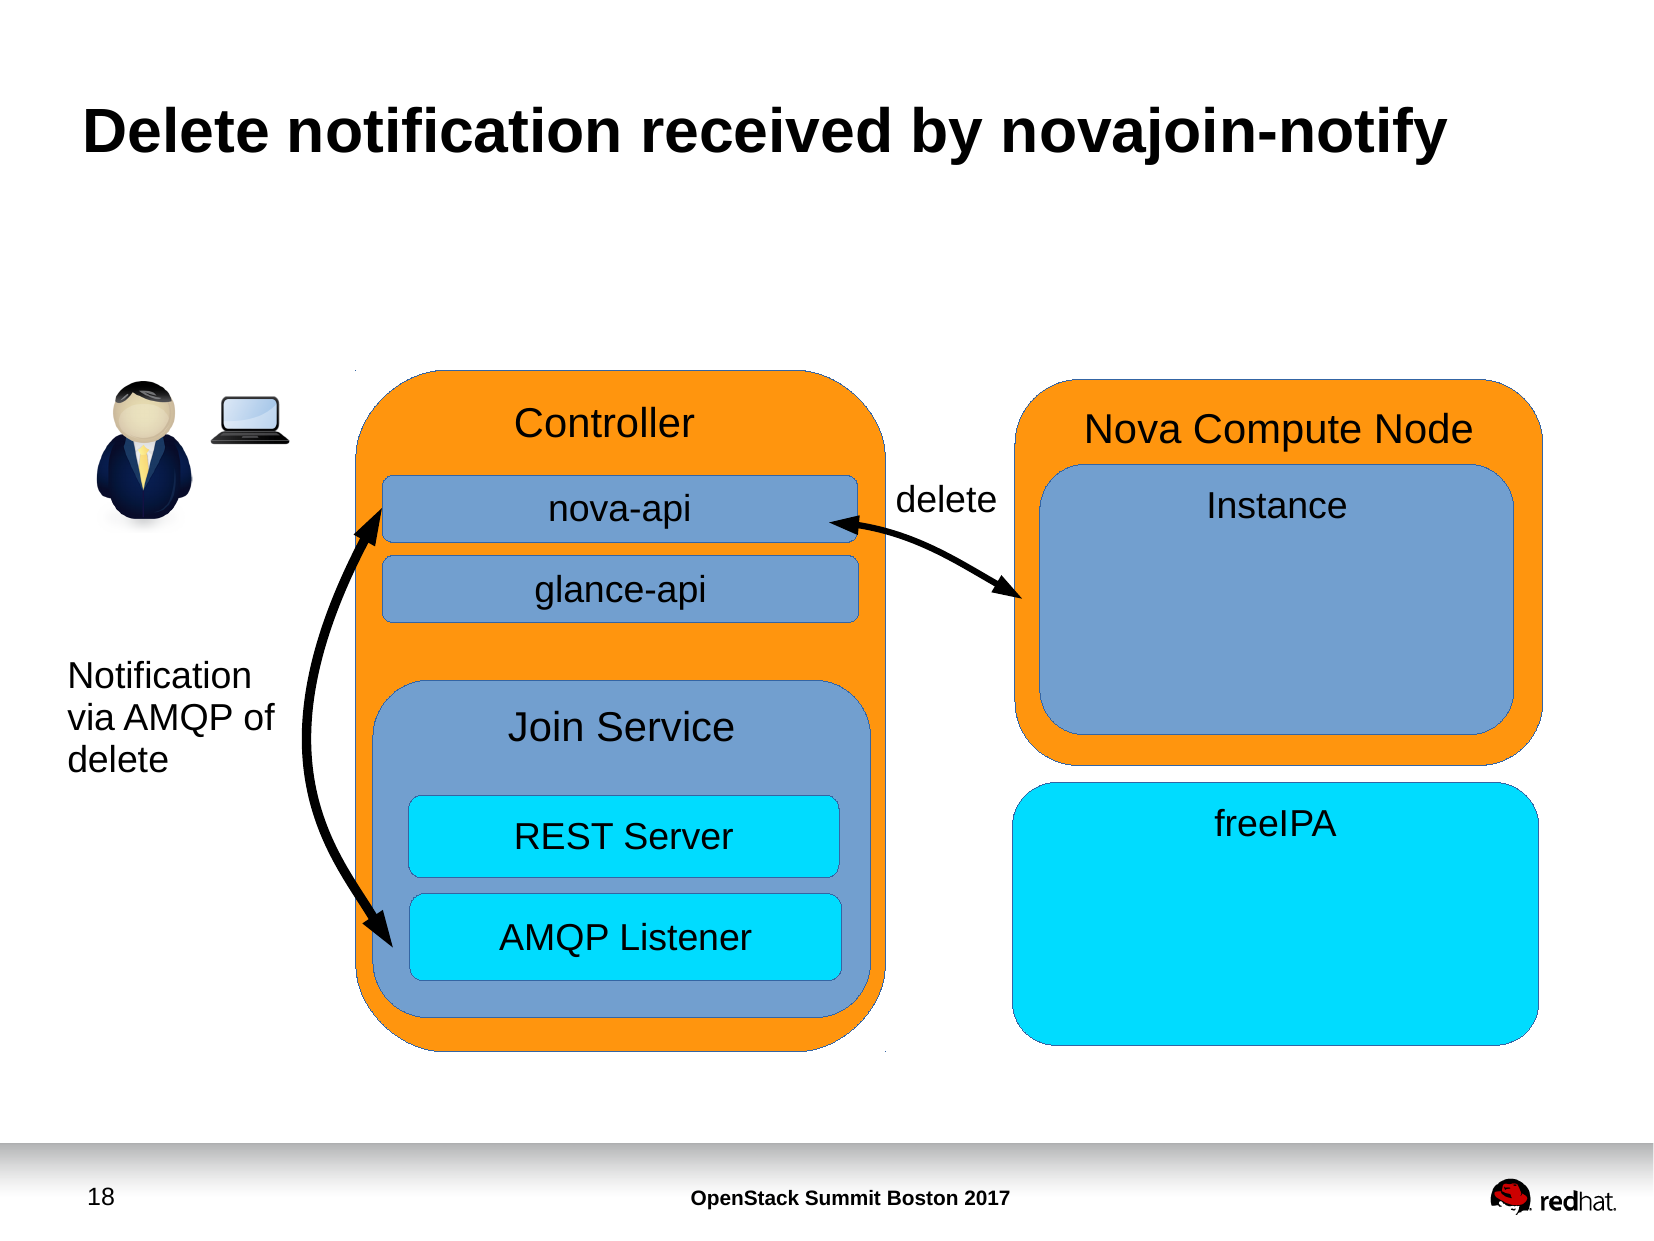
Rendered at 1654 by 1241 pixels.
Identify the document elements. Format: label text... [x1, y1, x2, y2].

text_box Controller [499, 392, 768, 463]
text_box freeIPA [1012, 782, 1539, 1046]
picture [0, 1143, 1654, 1241]
title Delete notification received by novajoin-notify [82, 37, 1571, 226]
text_box Instance [1039, 464, 1514, 735]
picture [82, 368, 293, 533]
text_box glance-api [382, 555, 859, 623]
text_box [355, 536, 359, 546]
text_box [355, 370, 886, 532]
text_box nova-api [382, 475, 858, 543]
text_box REST Server [408, 795, 840, 878]
text_box [355, 514, 886, 1052]
text_box Nova Compute Node [1014, 379, 1543, 766]
text_box delete [880, 471, 1040, 529]
text_box Join Service [372, 680, 871, 1018]
text_box AMQP Listener [409, 893, 842, 981]
text_box Notification via AMQP of delete [52, 647, 293, 831]
